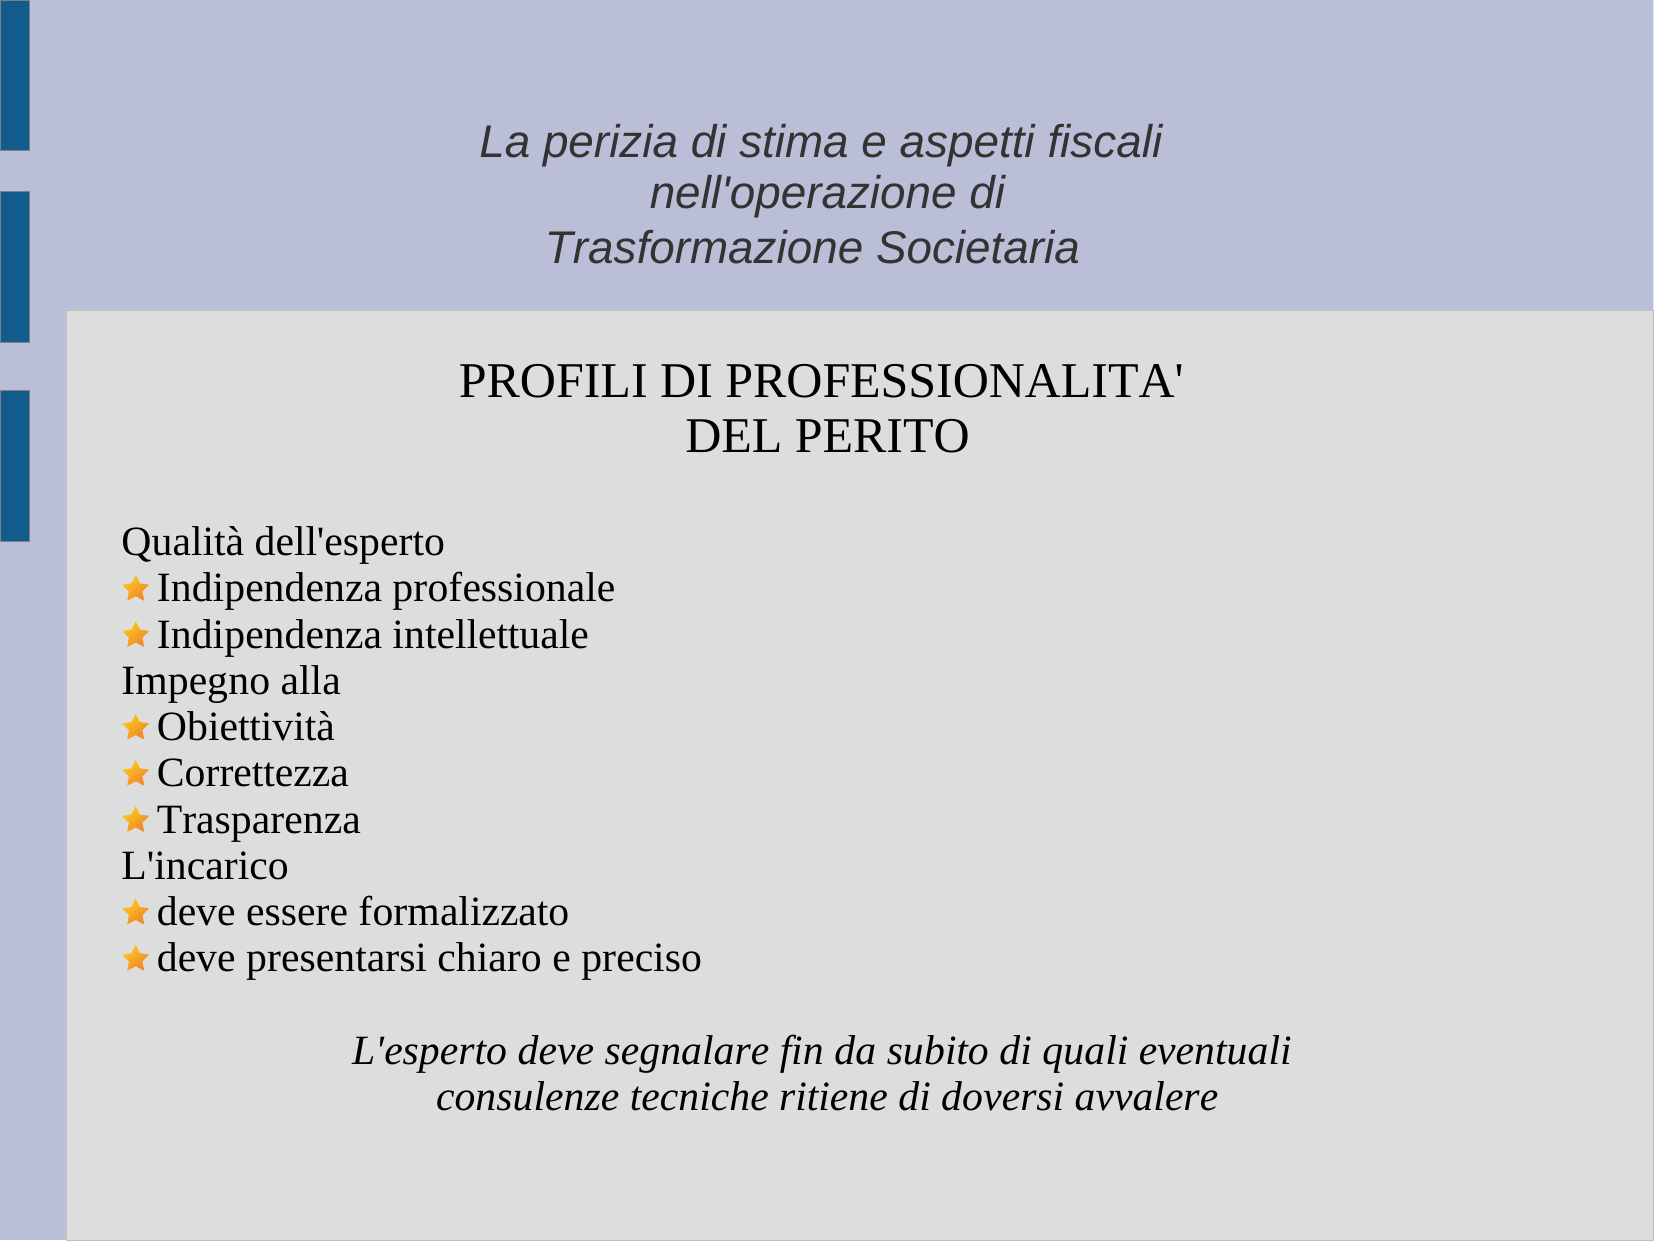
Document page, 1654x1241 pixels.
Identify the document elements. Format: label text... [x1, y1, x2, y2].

subtitle PROFILI DI PROFESSIONALITA' DEL PERITO Qualità dell'esperto Indipendenza professionale Indipendenza intellettuale Impegno alla Obiettività Correttezza Trasparenza L'incarico deve essere formalizzato deve presentarsi chiaro e preciso L'esperto deve segnalare fin da subito di quali eventuali consulenze tecniche ritiene di doversi avvalere [121, 166, 1534, 1241]
title La perizia di stima e aspetti fiscali nell'operazione di Trasformazione Societaria [121, 91, 1534, 166]
